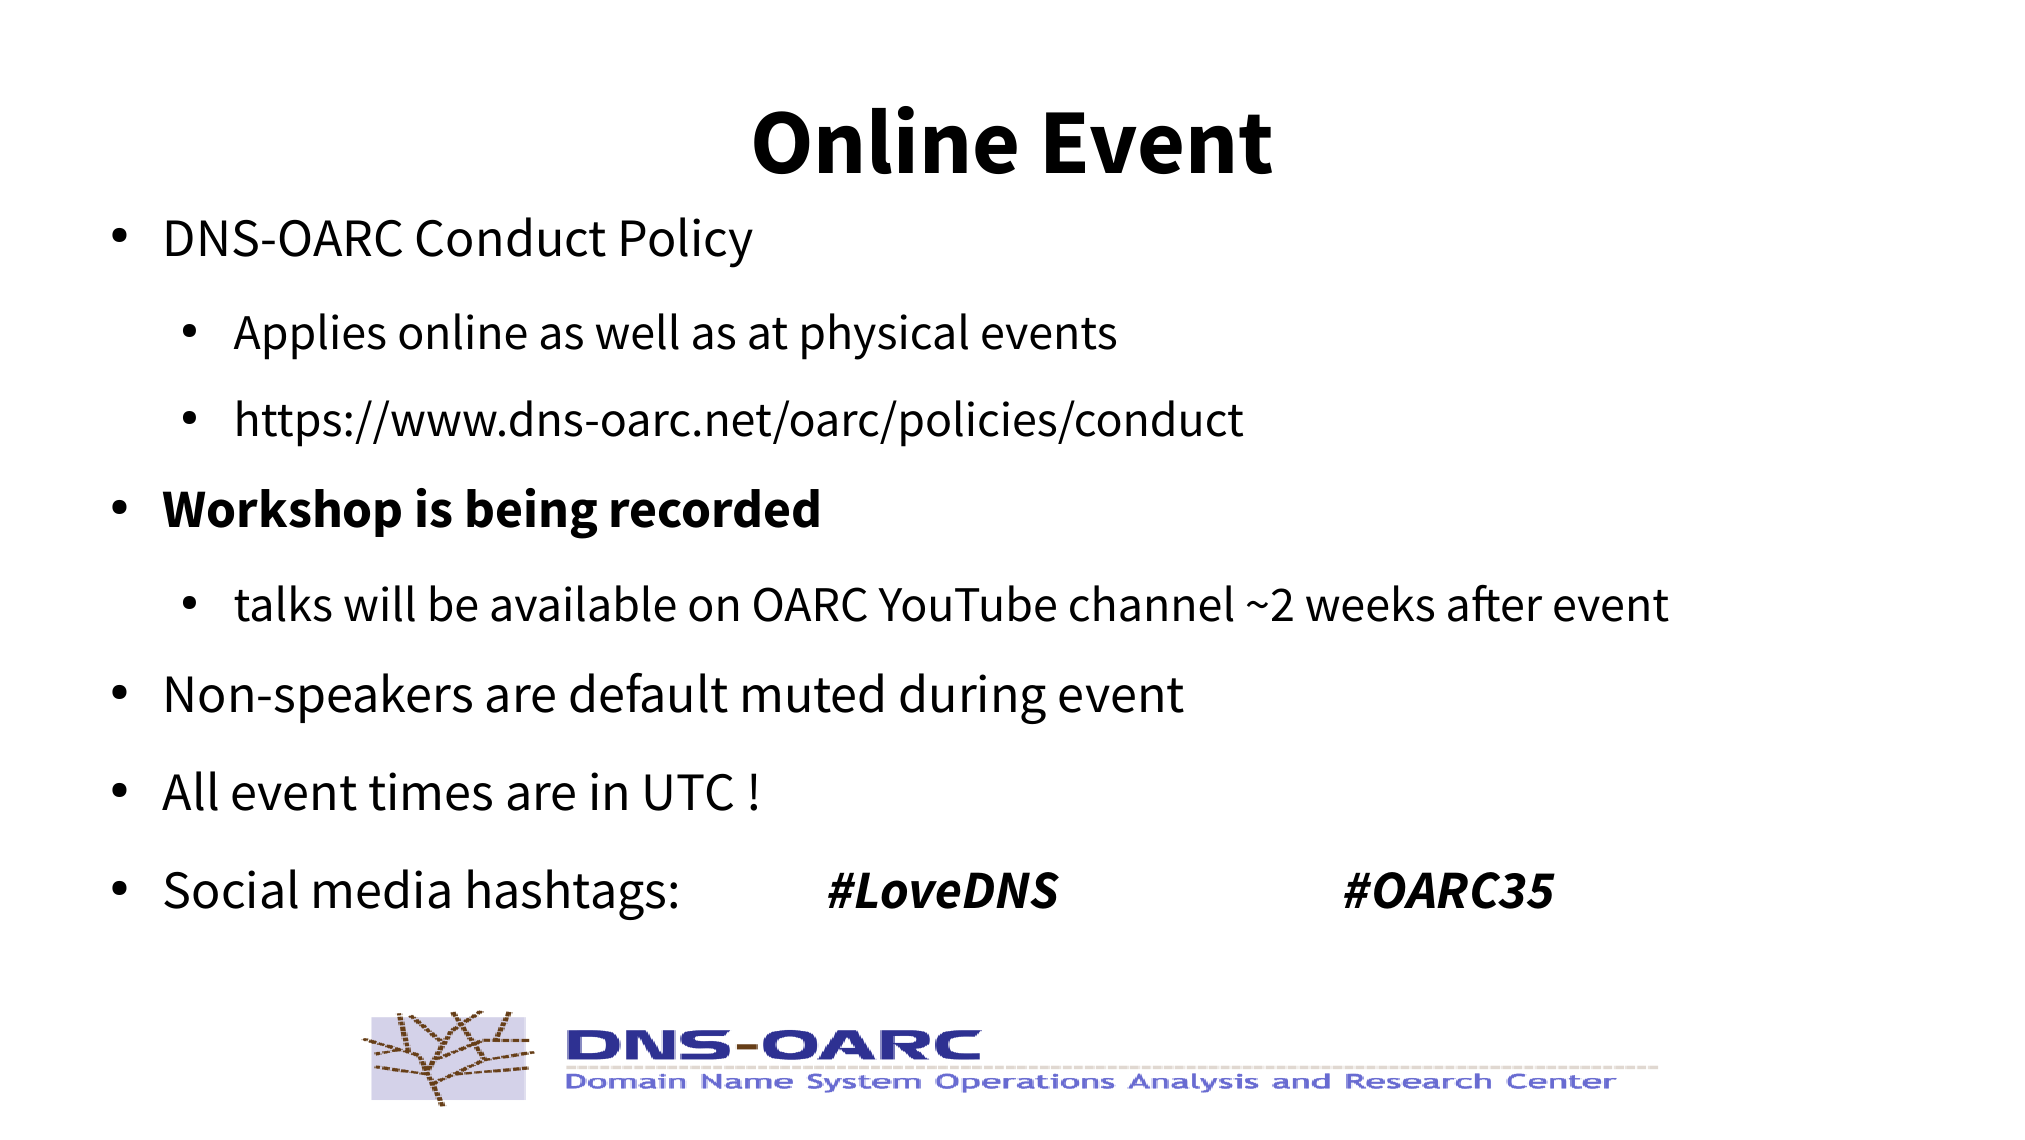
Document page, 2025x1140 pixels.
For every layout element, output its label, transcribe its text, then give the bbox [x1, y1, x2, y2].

title Online Event [101, 45, 1924, 202]
picture [289, 1004, 1700, 1113]
list DNS-OARC Conduct Policy Applies online as well as at physical events https://www.dns-oarc.net/oarc/policies/conduct Workshop is being recorded talks will be available on OARC YouTube channel ~2 weeks after event Non-speakers are default muted during event All event times are in UTC ! Social media hashtags: #LoveDNS #OARC35 [92, 202, 1933, 976]
